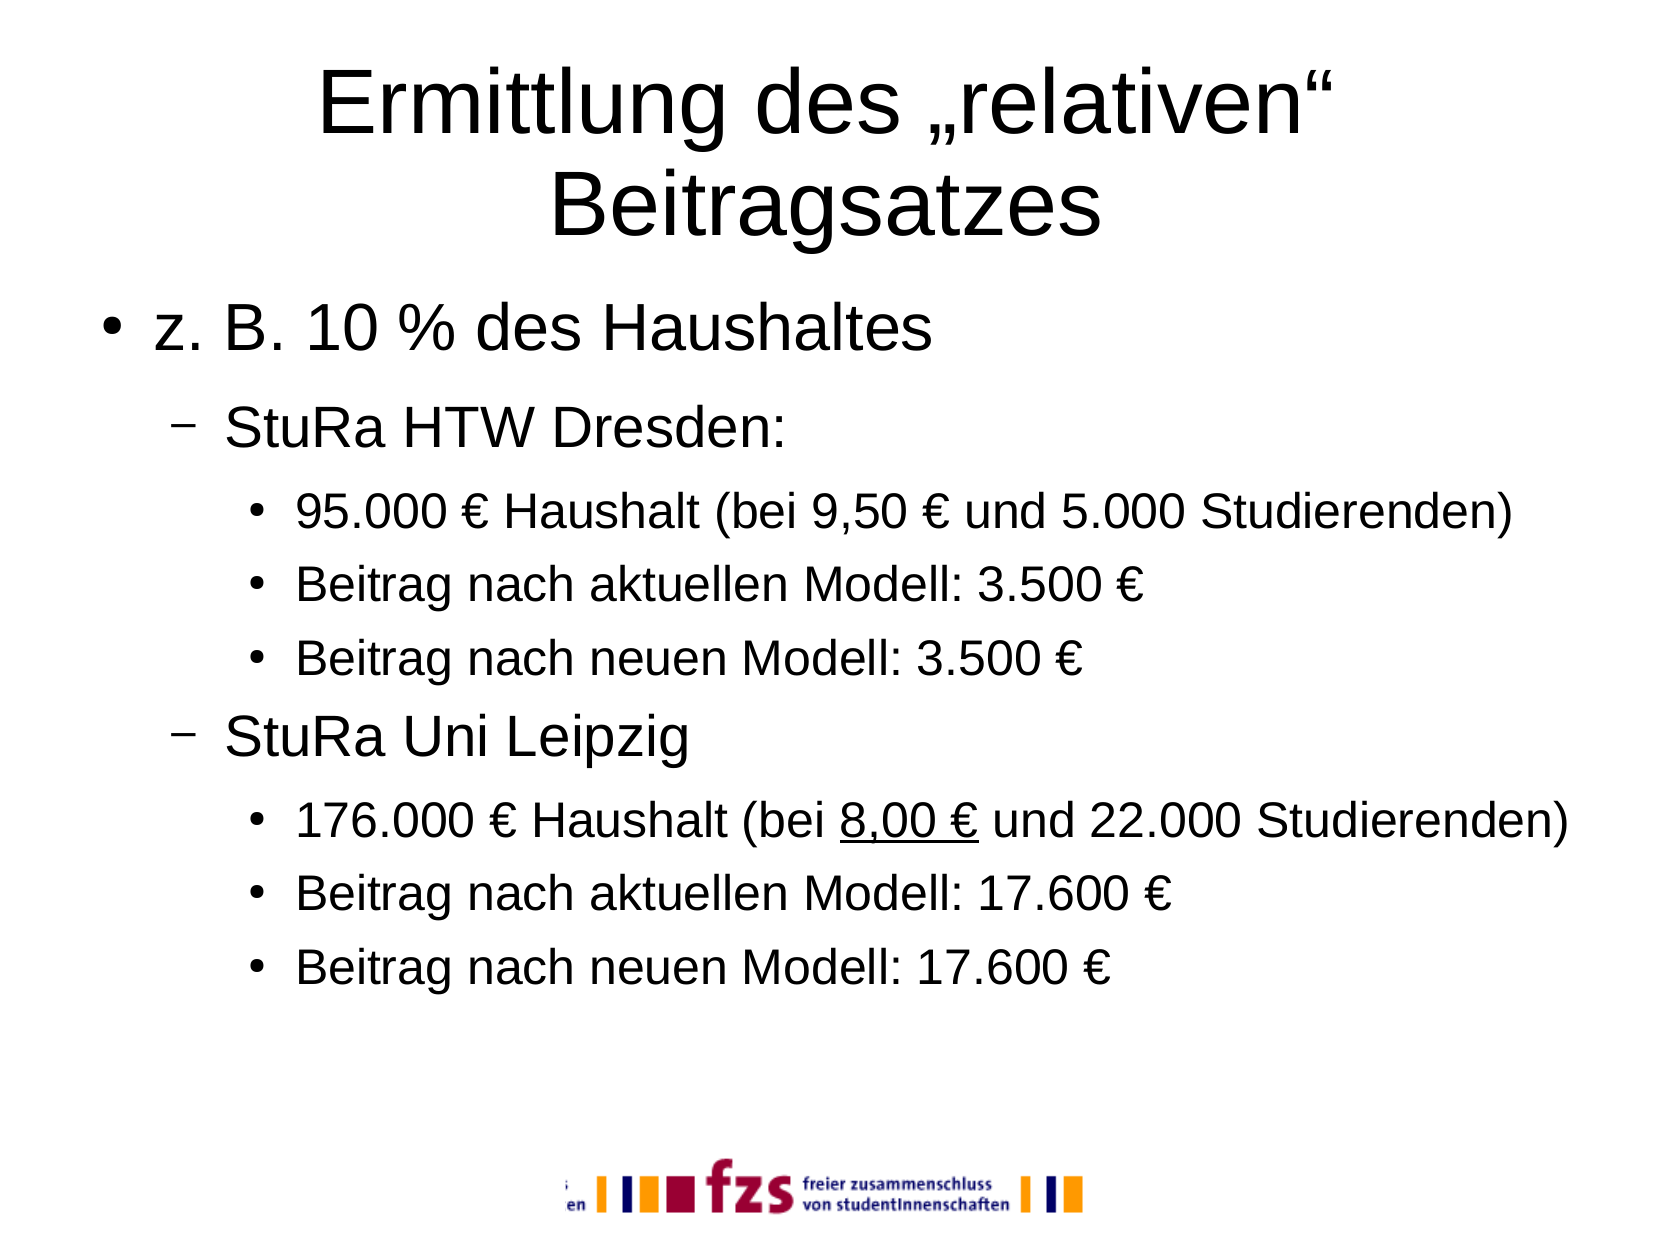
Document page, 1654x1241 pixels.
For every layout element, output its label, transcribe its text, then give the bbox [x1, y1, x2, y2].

picture [565, 1129, 1090, 1216]
list z. B. 10 % des Haushaltes StuRa HTW Dresden: 95.000 € Haushalt (bei 9,50 € und 5.000 Studierenden) Beitrag nach aktuellen Modell: 3.500 € Beitrag nach neuen Modell: 3.500 € StuRa Uni Leipzig 176.000 € Haushalt (bei 8,00 € und 22.000 Studierenden) Beitrag nach aktuellen Modell: 17.600 € Beitrag nach neuen Modell: 17.600 € [82, 290, 1571, 1010]
title Ermittlung des „relativen“ Beitragsatzes [82, 49, 1571, 257]
